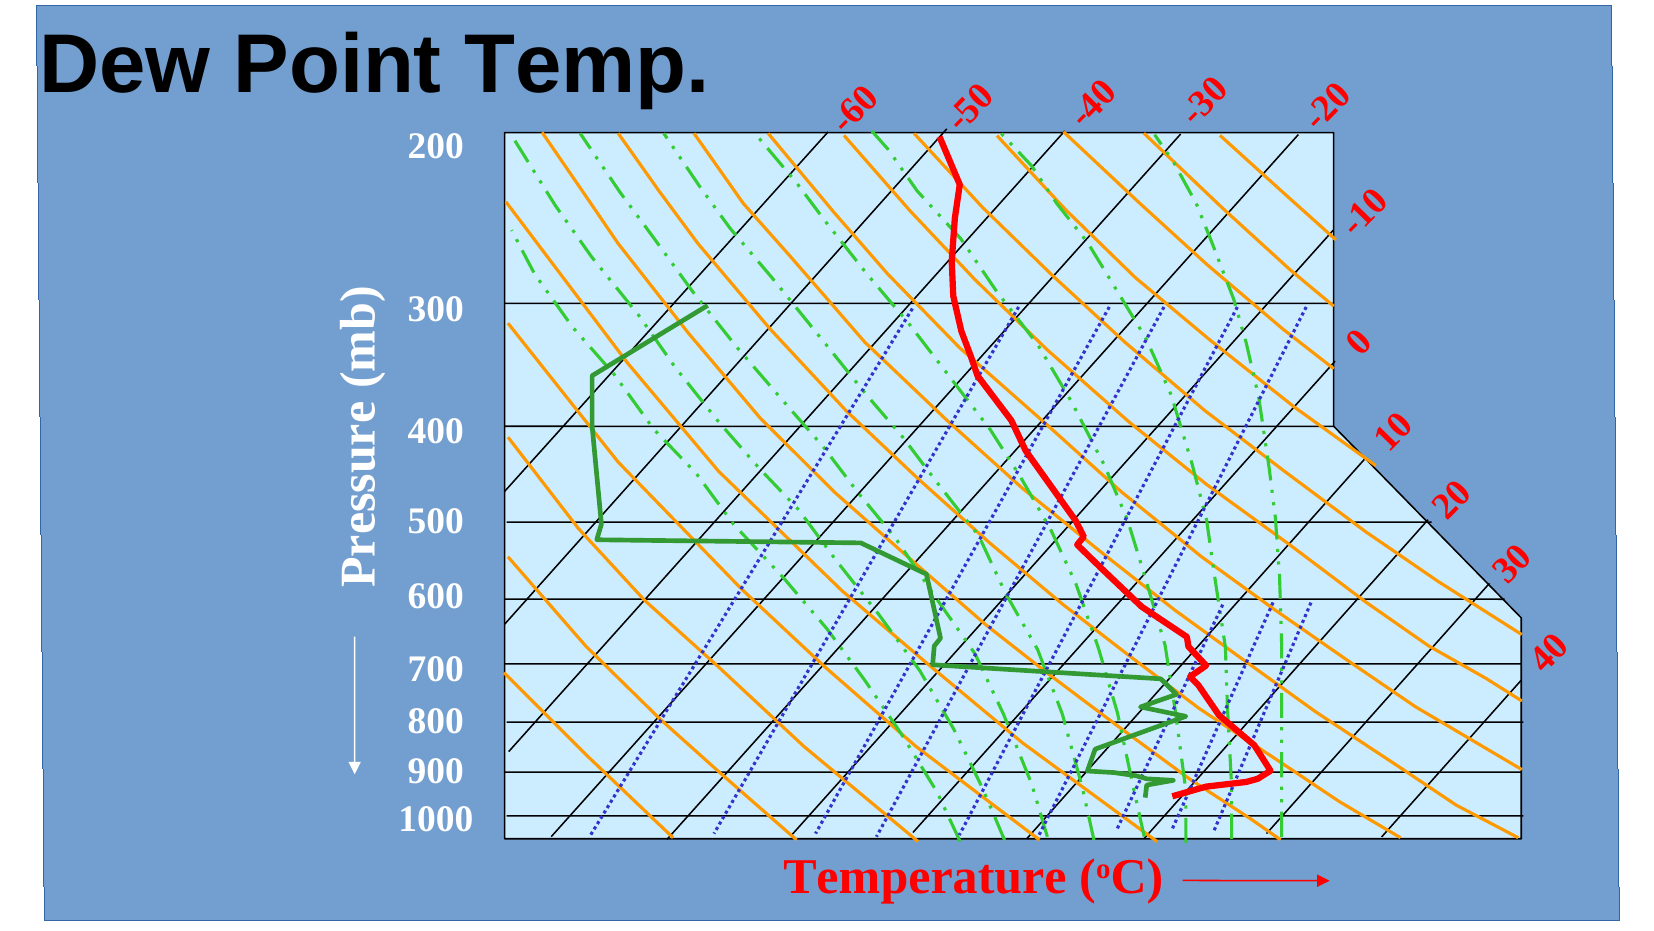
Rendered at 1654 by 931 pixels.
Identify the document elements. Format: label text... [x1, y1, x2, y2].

text_box Pressure (mb) [317, 224, 392, 650]
text_box 20 [1392, 441, 1506, 555]
text_box 300 [367, 276, 505, 337]
text_box 0 [1300, 283, 1413, 397]
text_box 40 [1490, 594, 1603, 708]
text_box -30 [1145, 42, 1259, 156]
text_box -50 [911, 48, 1024, 162]
text_box 700 [367, 636, 505, 697]
text_box -60 [795, 50, 909, 164]
text_box 1000 [367, 799, 505, 847]
text_box -10 [1305, 153, 1419, 267]
text_box 400 [367, 399, 505, 459]
text_box -20 [1268, 47, 1382, 162]
text_box 200 [367, 113, 505, 174]
text_box 30 [1453, 504, 1567, 617]
text_box 500 [367, 488, 505, 549]
title Dew Point Temp. [0, 5, 751, 113]
text_box Temperature (oC) [729, 836, 1218, 912]
text_box 10 [1334, 373, 1448, 487]
text_box [37, 5, 1620, 921]
text_box 800 [367, 697, 505, 749]
text_box 900 [367, 749, 505, 799]
text_box 600 [367, 563, 505, 624]
text_box -40 [1034, 45, 1147, 159]
